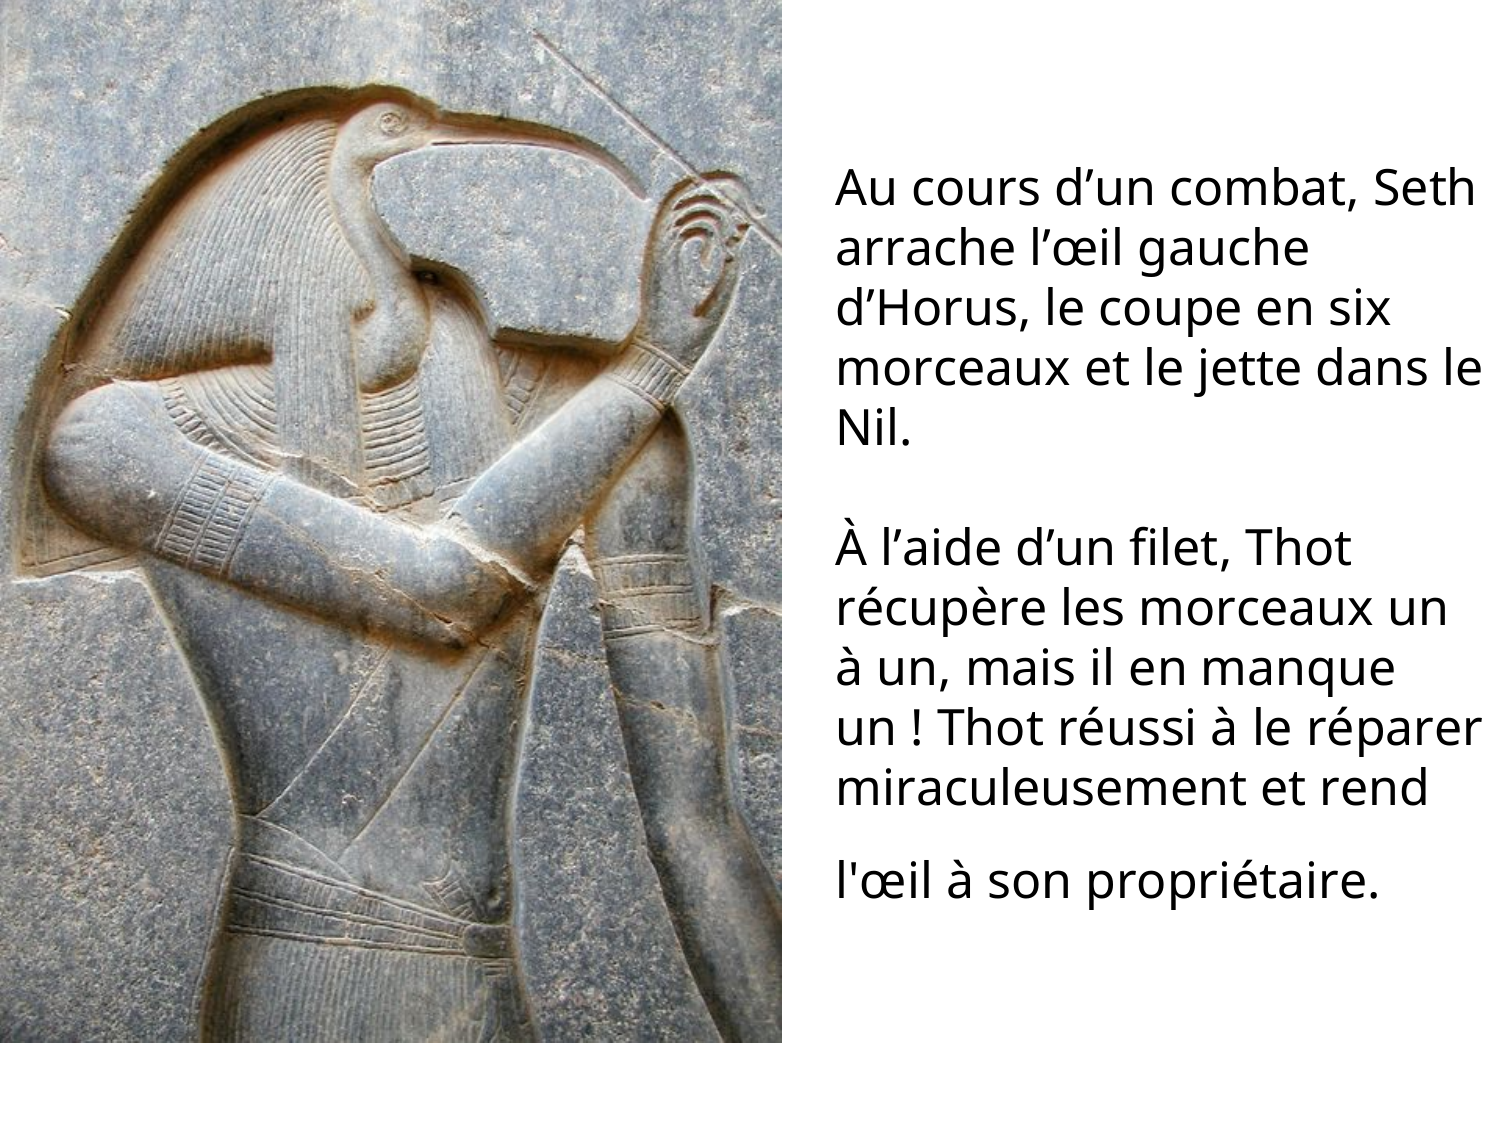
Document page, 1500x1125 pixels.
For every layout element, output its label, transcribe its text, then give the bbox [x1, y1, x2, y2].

title Au cours d’un combat, Seth arrache l’œil gauche d’Horus, le coupe en six morceaux et le jette dans le Nil. À l’aide d’un filet, Thot récupère les morceaux un à un, mais il en manque un ! Thot réussi à le réparer miraculeusement et rend l'œil à son propriétaire. [820, 491, 1500, 680]
picture [0, 0, 782, 1043]
